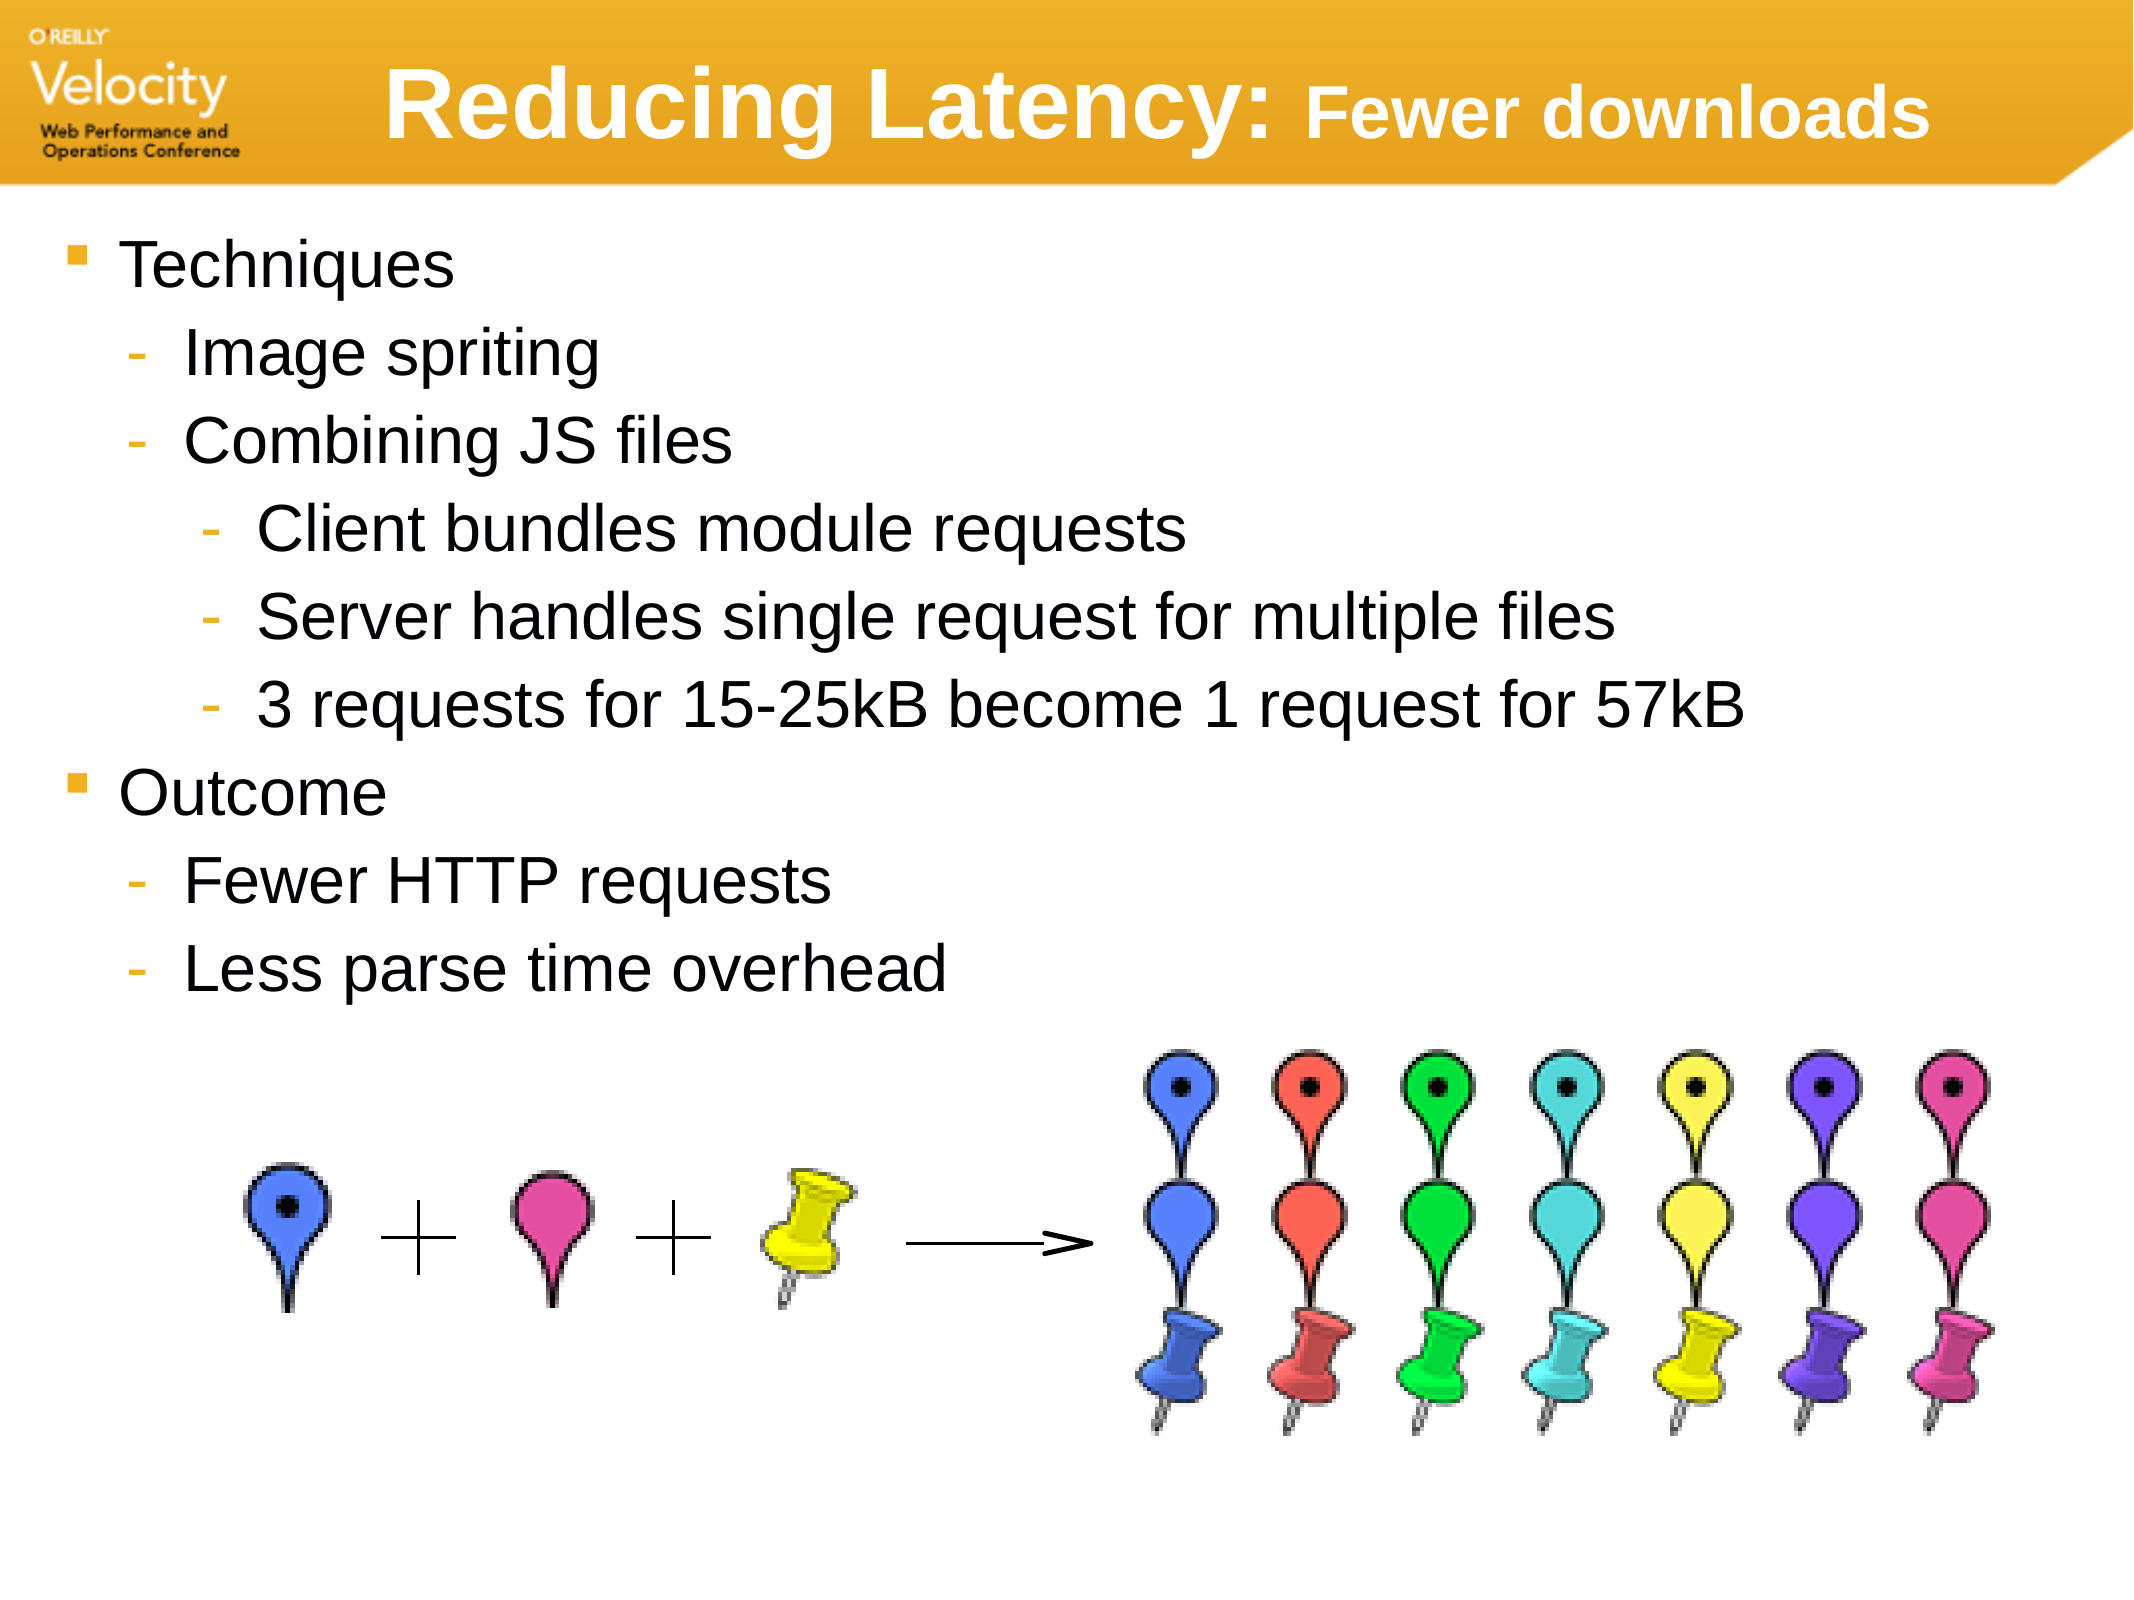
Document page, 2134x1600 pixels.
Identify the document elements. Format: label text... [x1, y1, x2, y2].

picture [0, 0, 2134, 1600]
title Reducing Latency: Fewer downloads [375, 17, 2026, 191]
list Techniques Image spriting Combining JS files Client bundles module requests Server handles single request for multiple files 3 requests for 15-25kB become 1 request for 57kB Outcome Fewer HTTP requests Less parse time overhead [47, 224, 2100, 1552]
